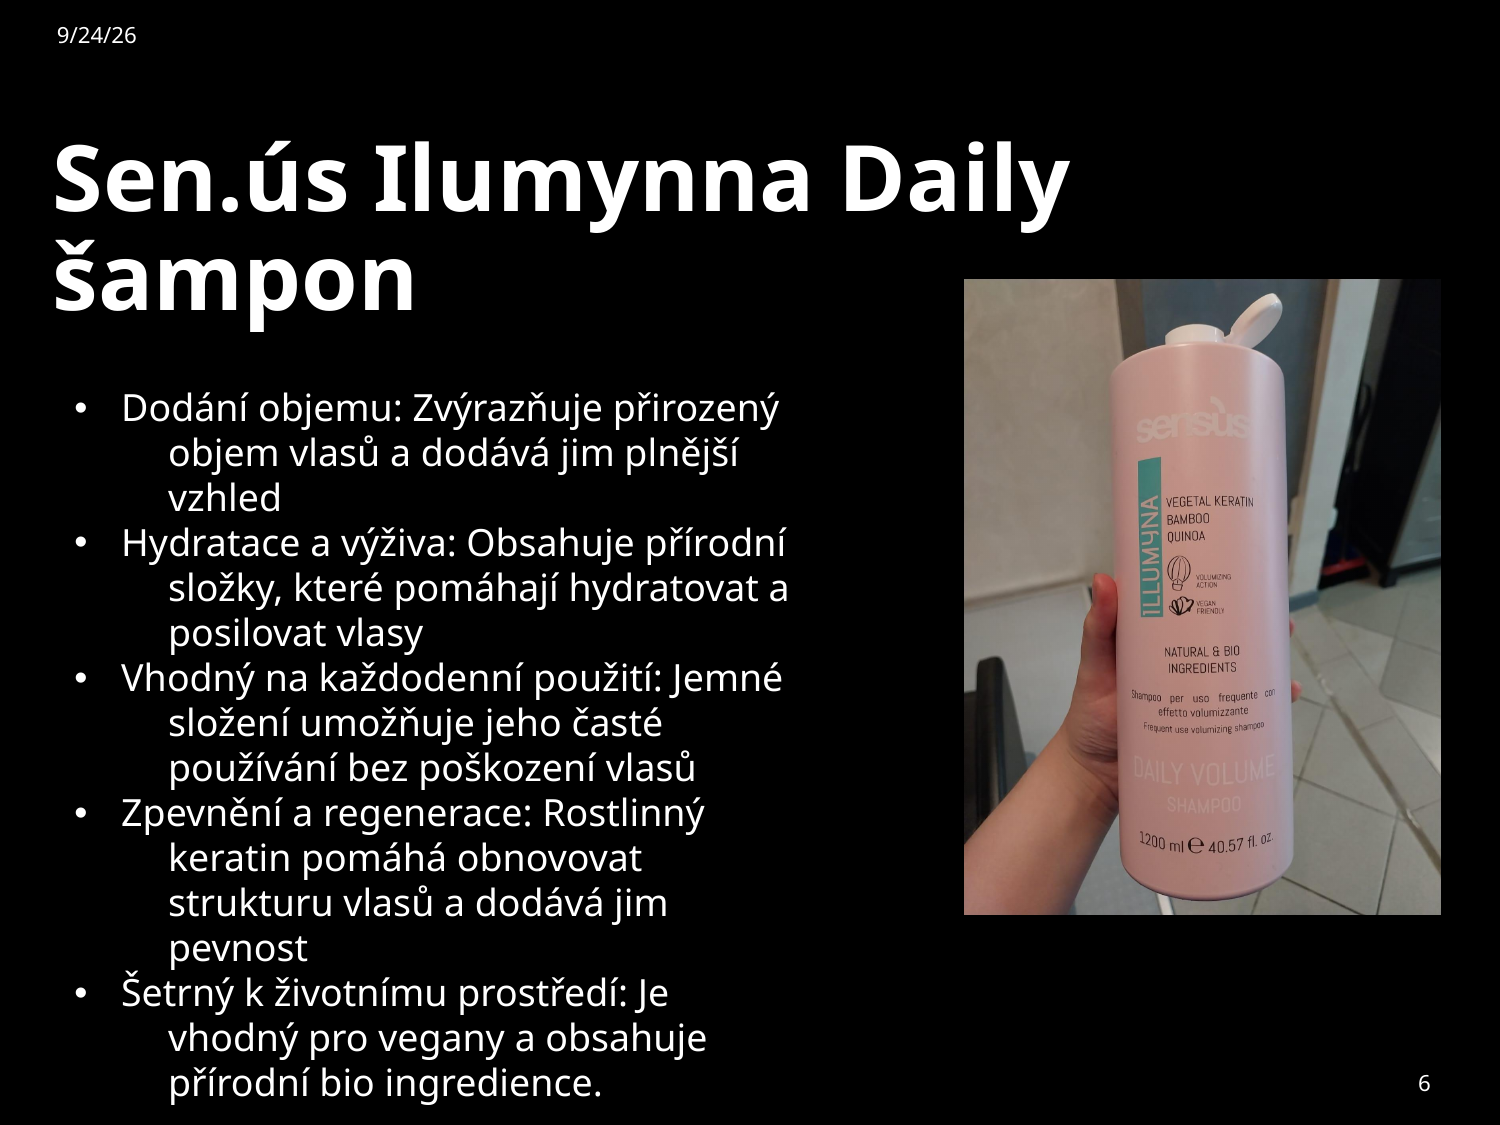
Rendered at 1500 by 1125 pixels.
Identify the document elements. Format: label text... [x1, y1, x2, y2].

text_box Dodání objemu: Zvýrazňuje přirozený objem vlasů a dodává jim plnější vzhled Hydratace a výživa: Obsahuje přírodní složky, které pomáhají hydratovat a posilovat vlasy Vhodný na každodenní použití: Jemné složení umožňuje jeho časté používání bez poškození vlasů Zpevnění a regenerace: Rostlinný keratin pomáhá obnovovat strukturu vlasů a dodává jim pevnost Šetrný k životnímu prostředí: Je vhodný pro vegany a obsahuje přírodní bio ingredience. [59, 376, 811, 1029]
text_box [903, 1053, 1456, 1114]
title Sen.ús Ilumynna Daily šampon [37, 101, 1263, 338]
text_box 1/26/2026 [41, 10, 380, 63]
picture [964, 279, 1441, 915]
